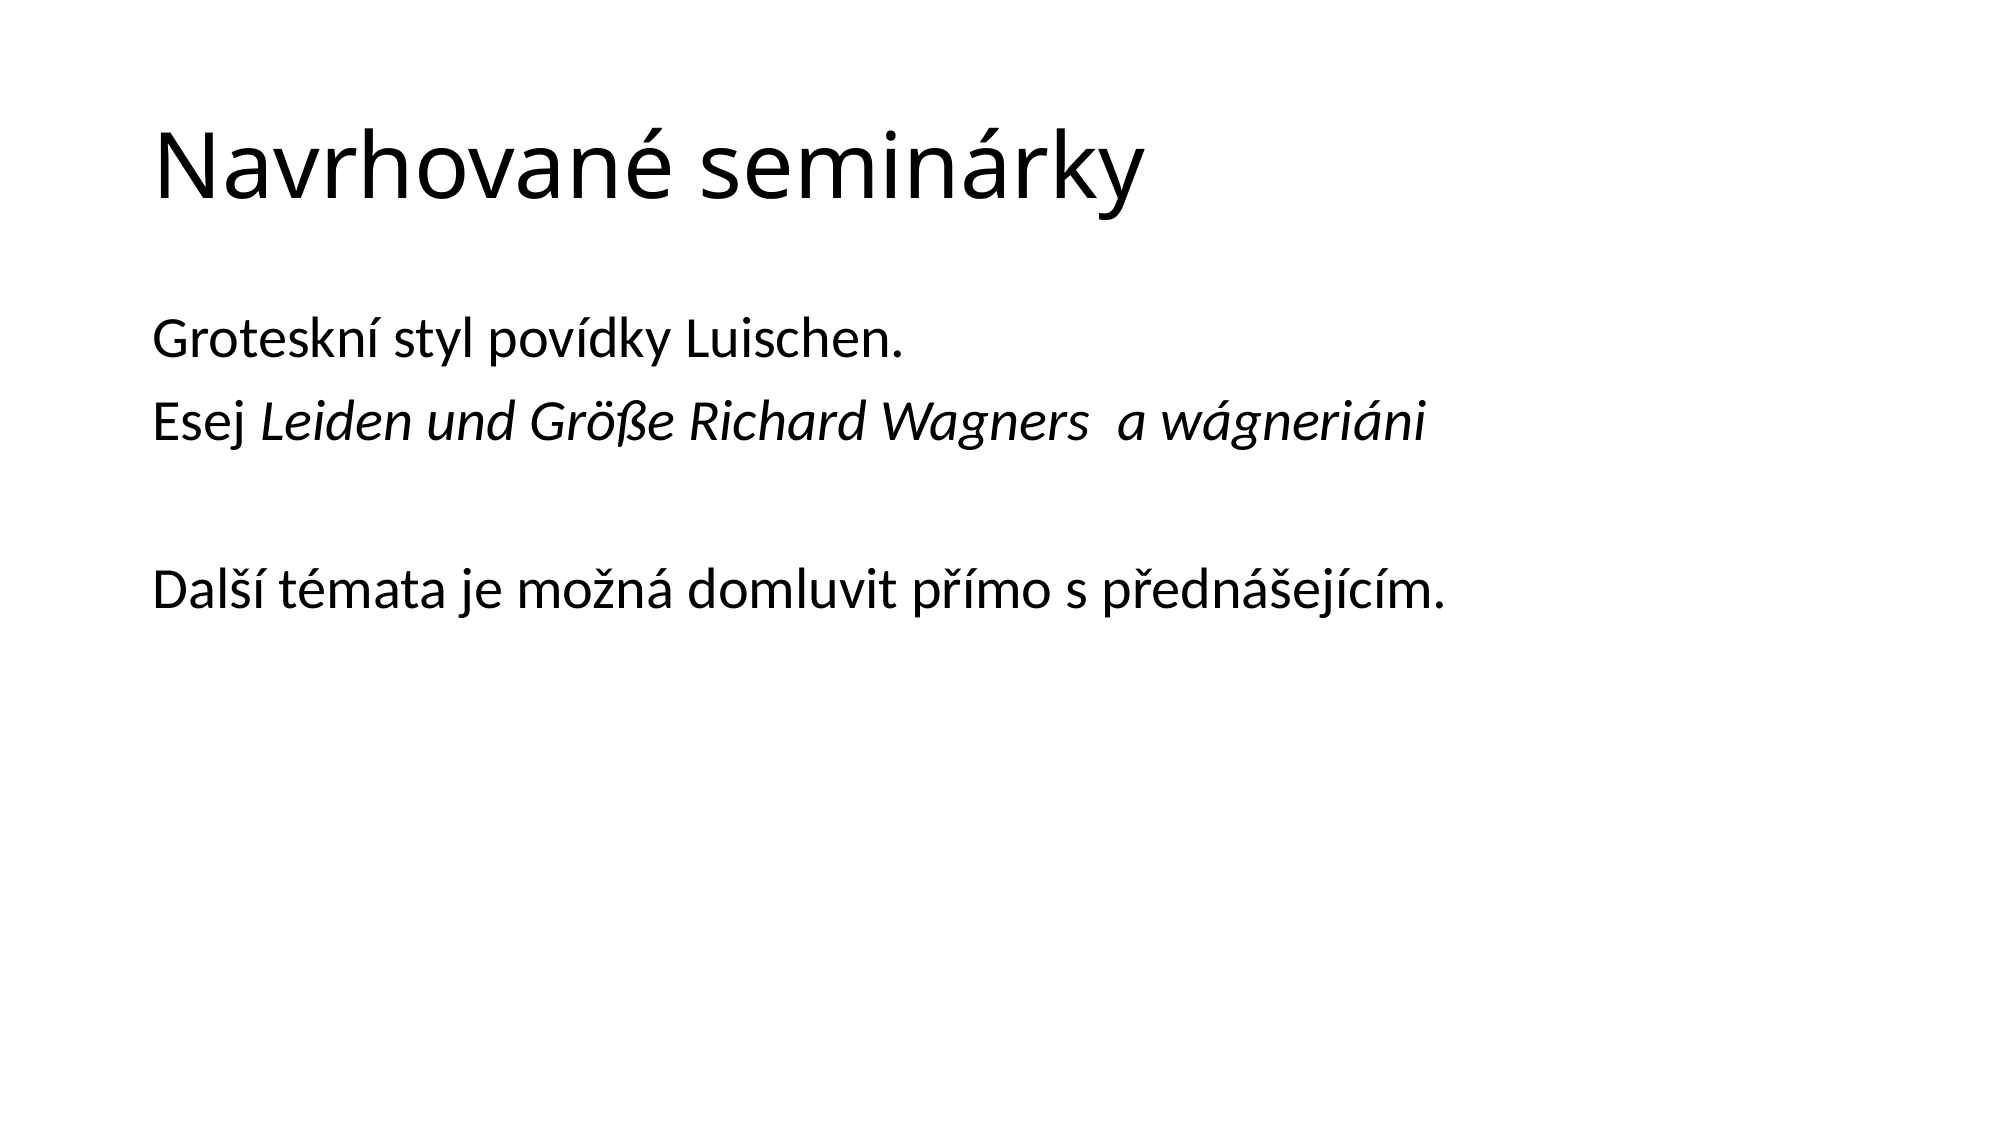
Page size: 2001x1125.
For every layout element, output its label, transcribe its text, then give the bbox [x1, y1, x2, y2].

title Navrhované seminárky [137, 59, 1863, 278]
list Groteskní styl povídky Luischen. Esej Leiden und Größe Richard Wagners a wágneriáni Další témata je možná domluvit přímo s přednášejícím. [137, 299, 1863, 1014]
